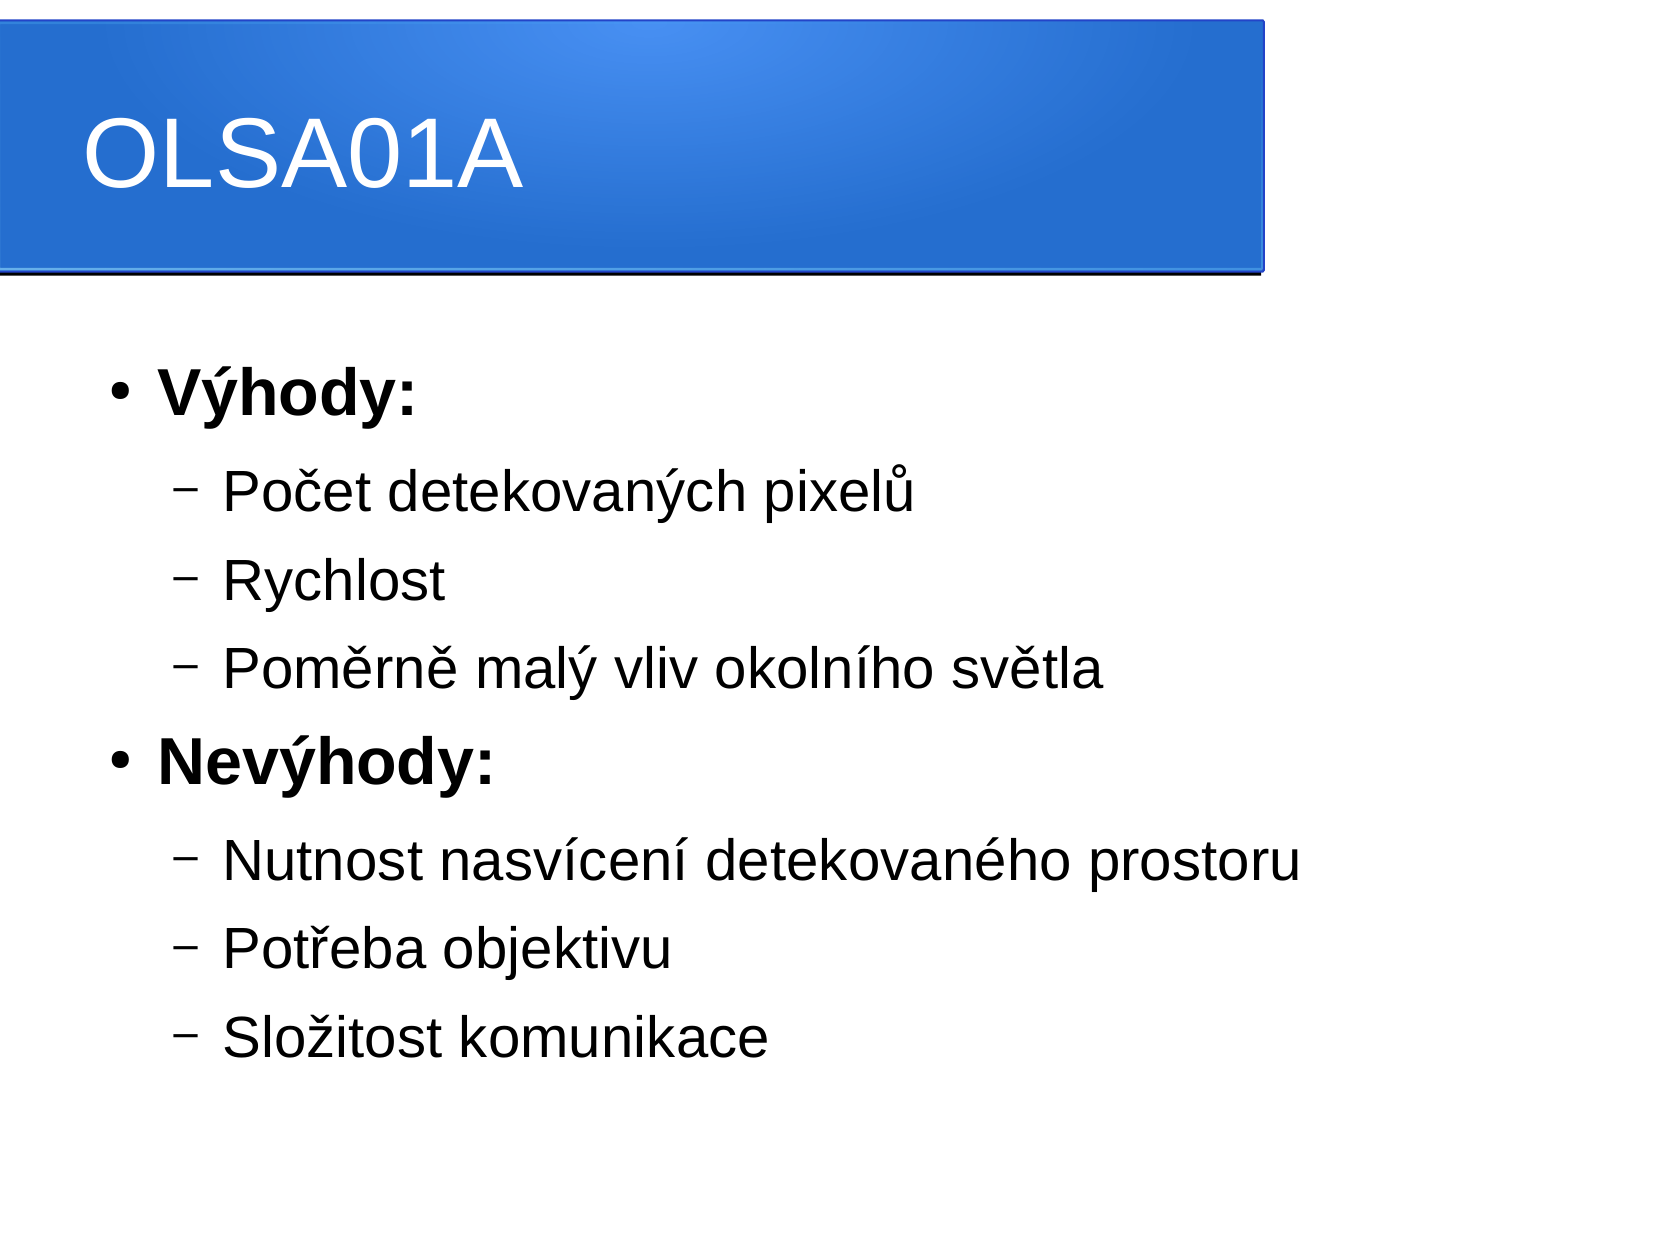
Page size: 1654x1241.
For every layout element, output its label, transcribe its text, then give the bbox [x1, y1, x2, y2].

list Výhody: Počet detekovaných pixelů Rychlost Poměrně malý vliv okolního světla Nevýhody: Nutnost nasvícení detekovaného prostoru Potřeba objektivu Složitost komunikace [92, 355, 1548, 1075]
title OLSA01A [82, 49, 1250, 257]
